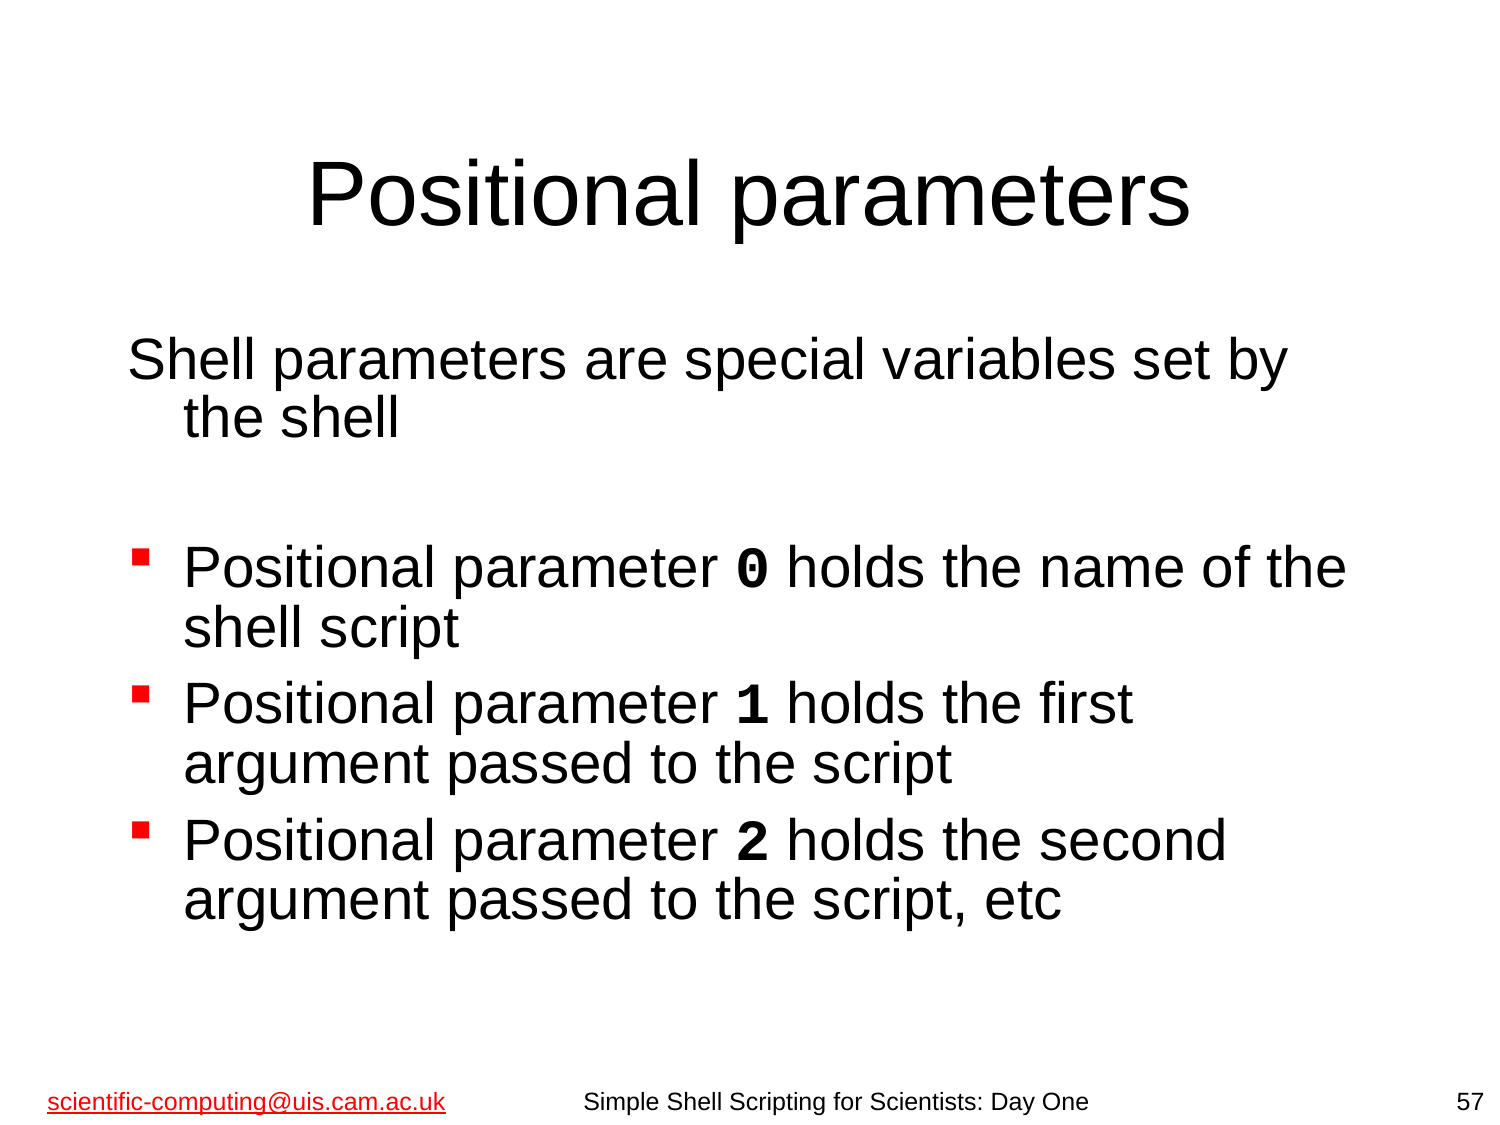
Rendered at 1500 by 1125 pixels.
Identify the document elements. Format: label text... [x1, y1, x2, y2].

title Positional parameters [112, 99, 1388, 288]
list Shell parameters are special variables set by the shell Positional parameter 0 holds the name of the shell script Positional parameter 1 holds the first argument passed to the script Positional parameter 2 holds the second argument passed to the script, etc [112, 324, 1388, 1001]
